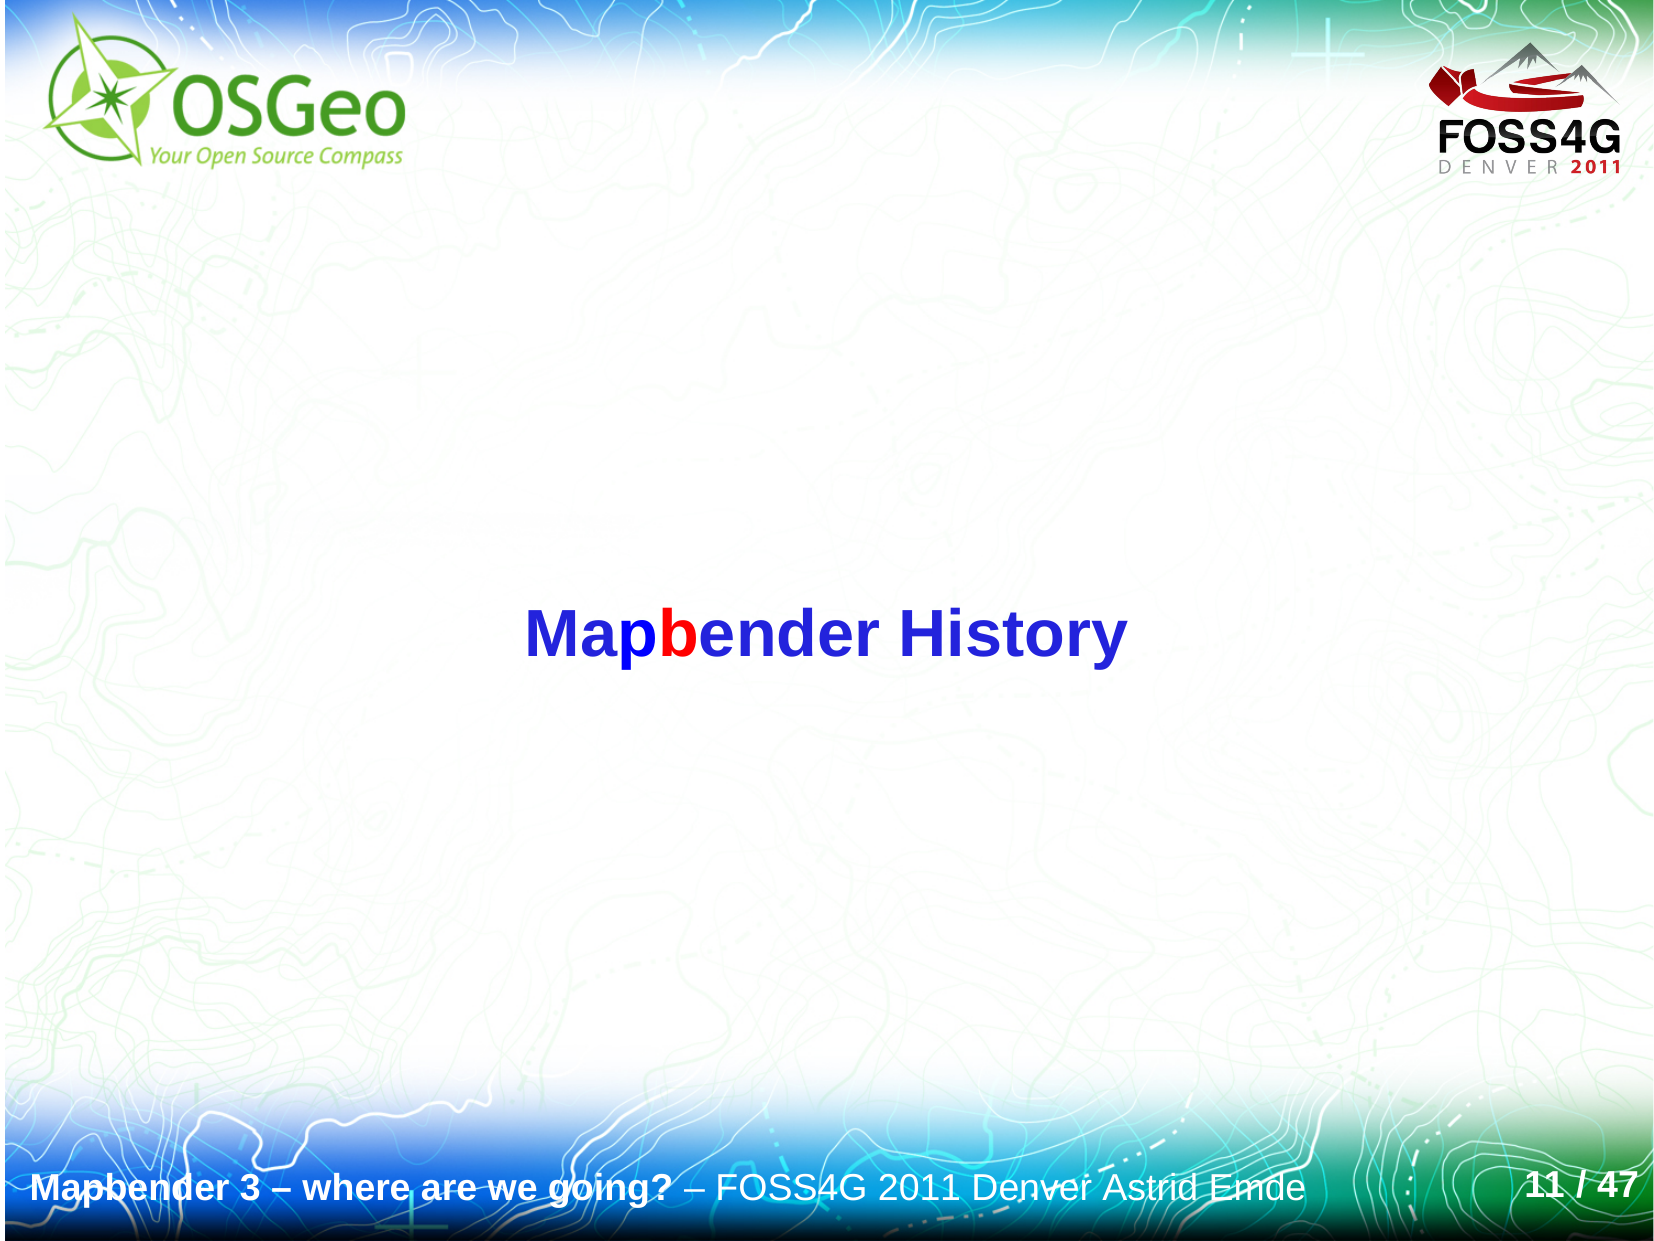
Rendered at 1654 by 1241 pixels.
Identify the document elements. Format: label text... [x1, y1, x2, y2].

title Mapbender History [82, 545, 1571, 721]
picture [5, 0, 1654, 1241]
